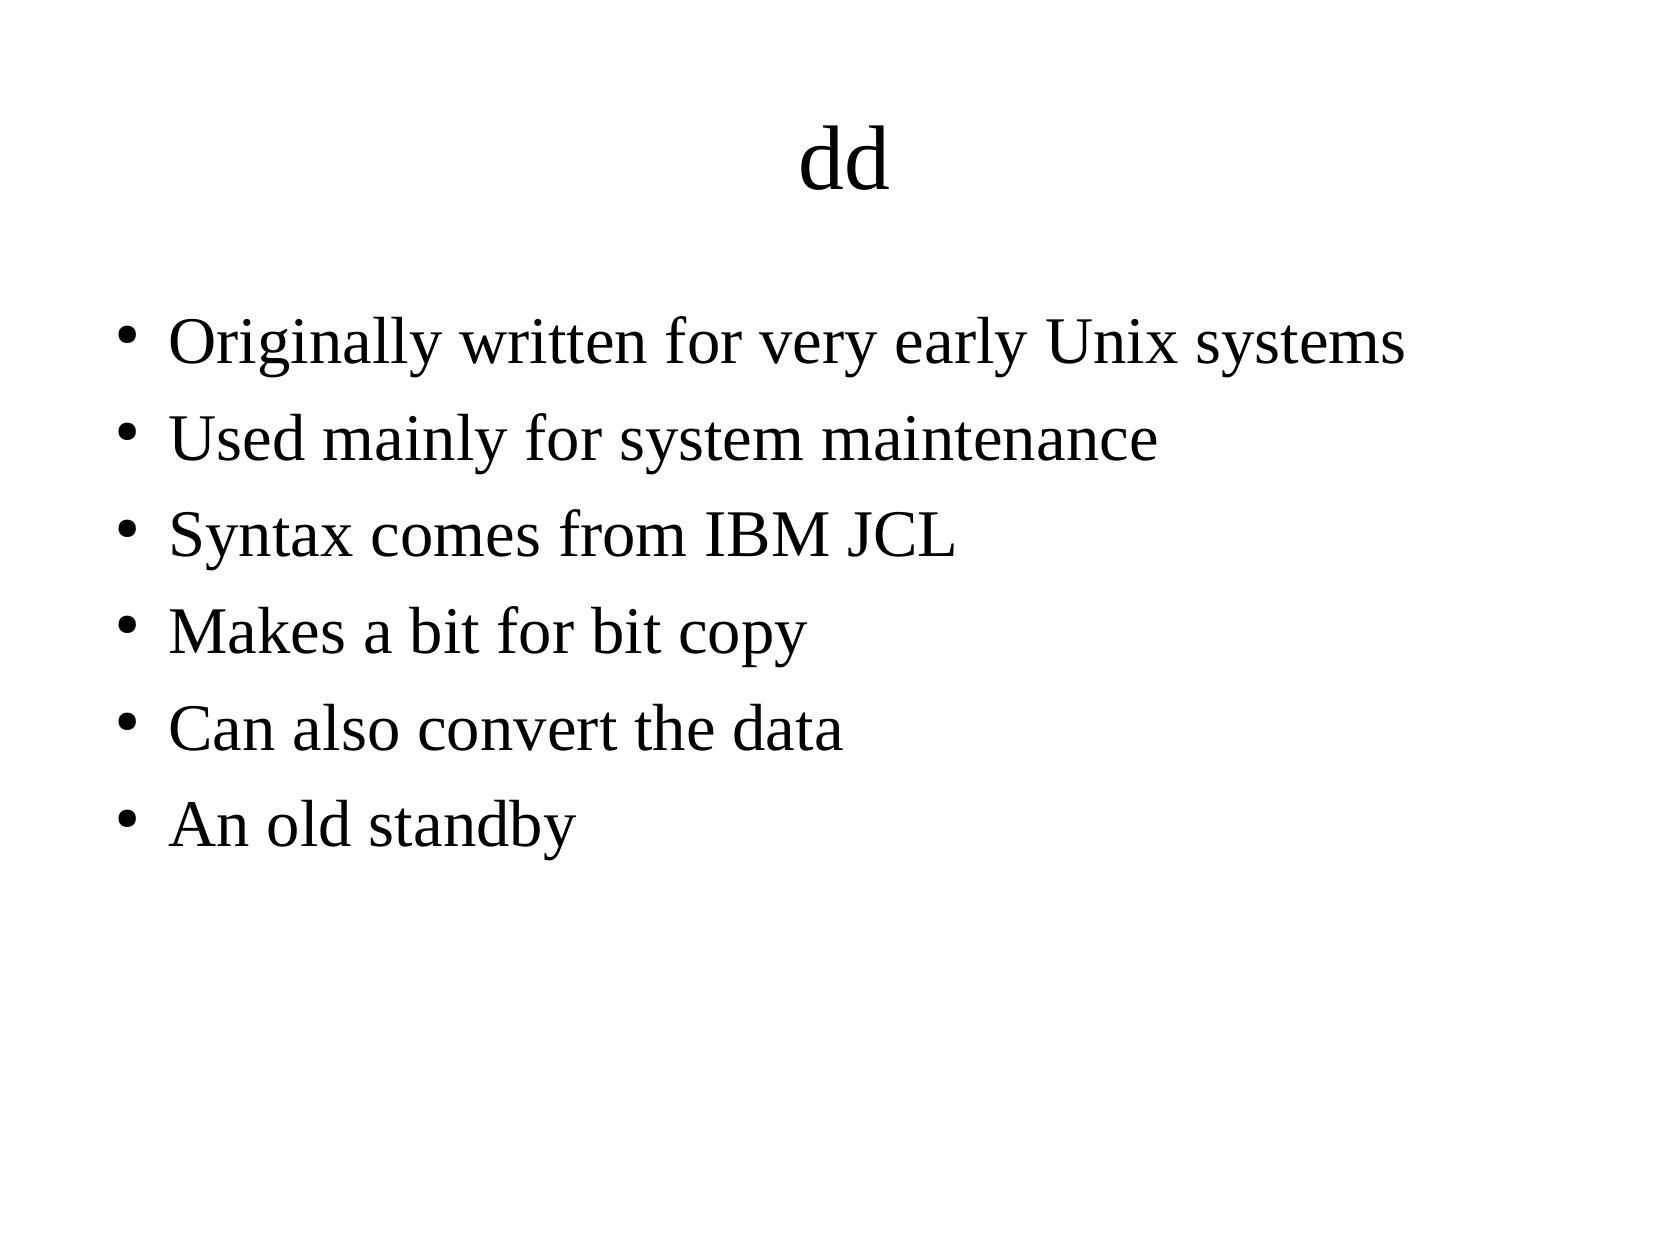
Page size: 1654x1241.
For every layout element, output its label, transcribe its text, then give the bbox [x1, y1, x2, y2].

list Originally written for very early Unix systems Used mainly for system maintenance Syntax comes from IBM JCL Makes a bit for bit copy Can also convert the data An old standby [82, 289, 1571, 1108]
title dd [82, 49, 1571, 257]
